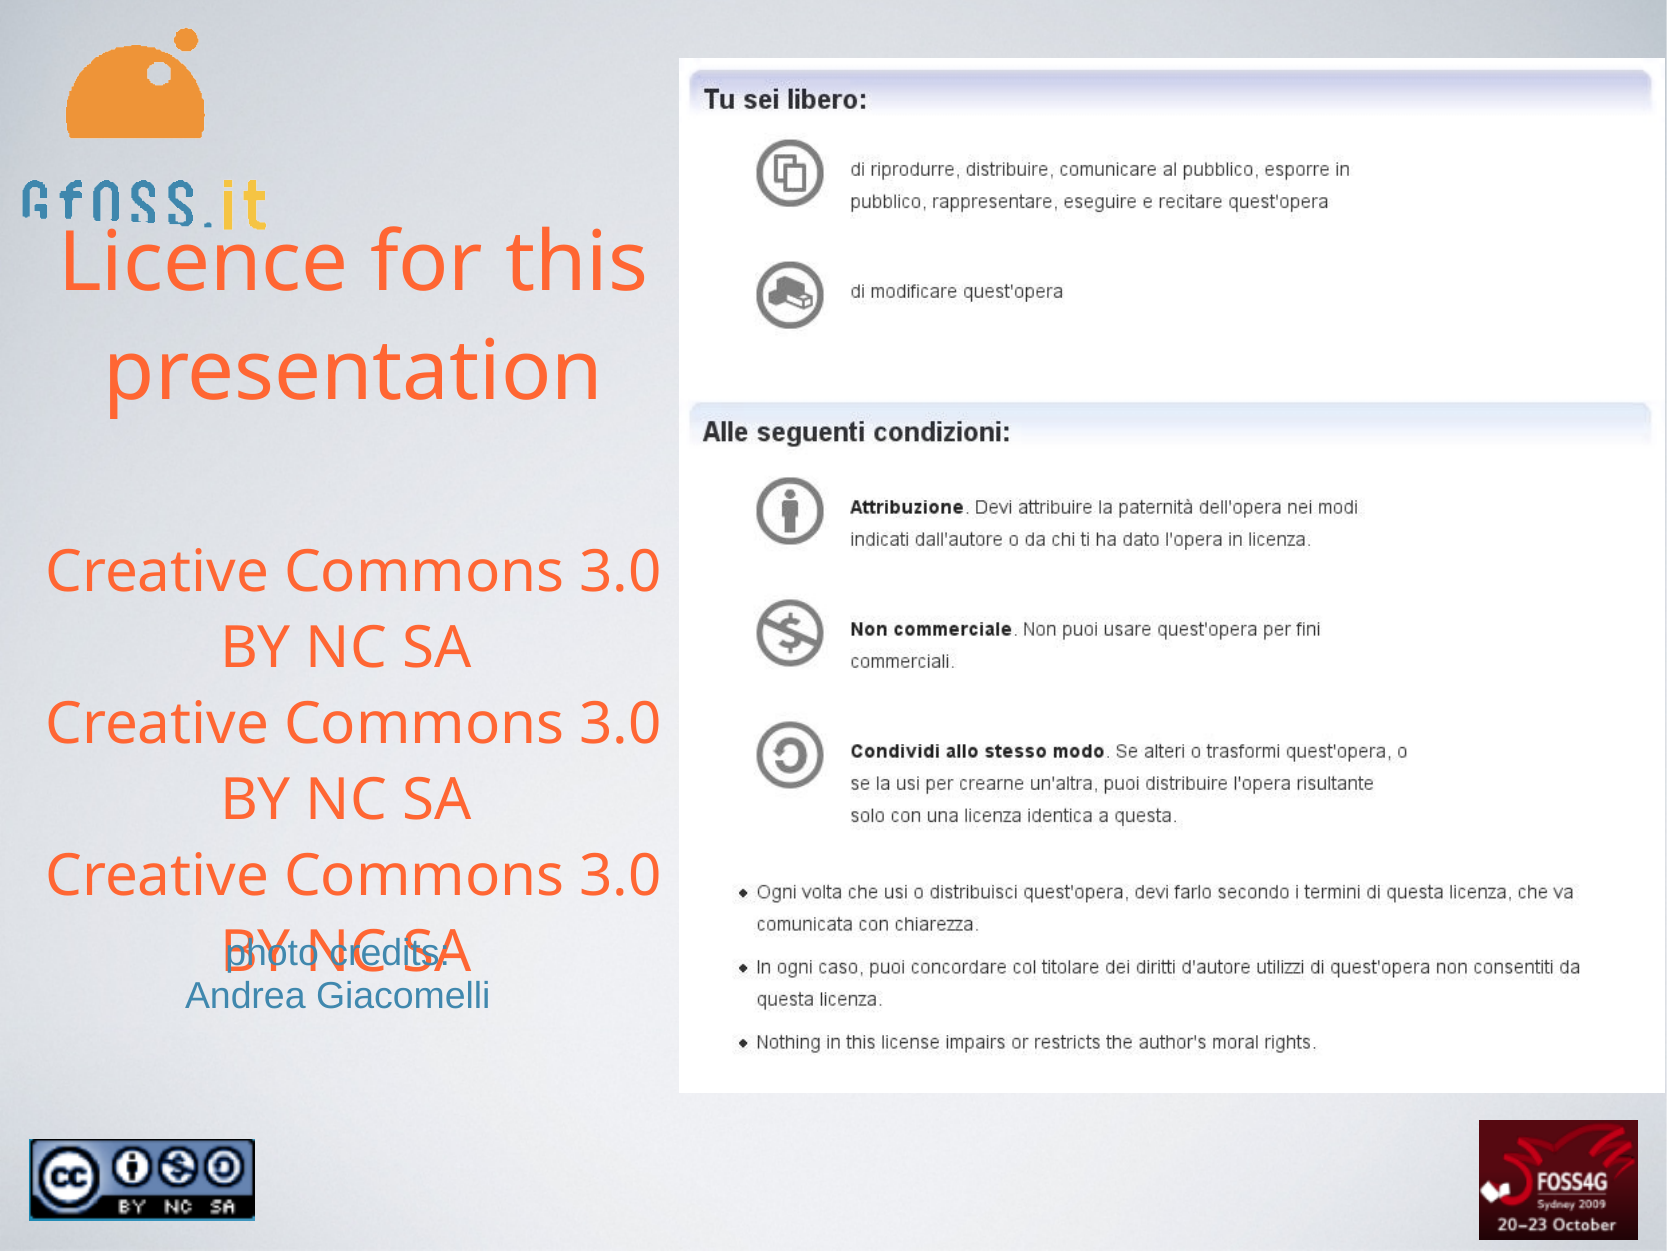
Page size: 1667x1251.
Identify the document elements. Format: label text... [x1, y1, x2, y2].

text_box photo credits: Andrea Giacomelli [23, 915, 653, 1034]
picture [0, 0, 1667, 1251]
title Licence for this presentation Creative Commons 3.0 BY NC SA Creative Commons 3.0 BY NC SA Creative Commons 3.0 BY NC SA [29, 265, 678, 924]
